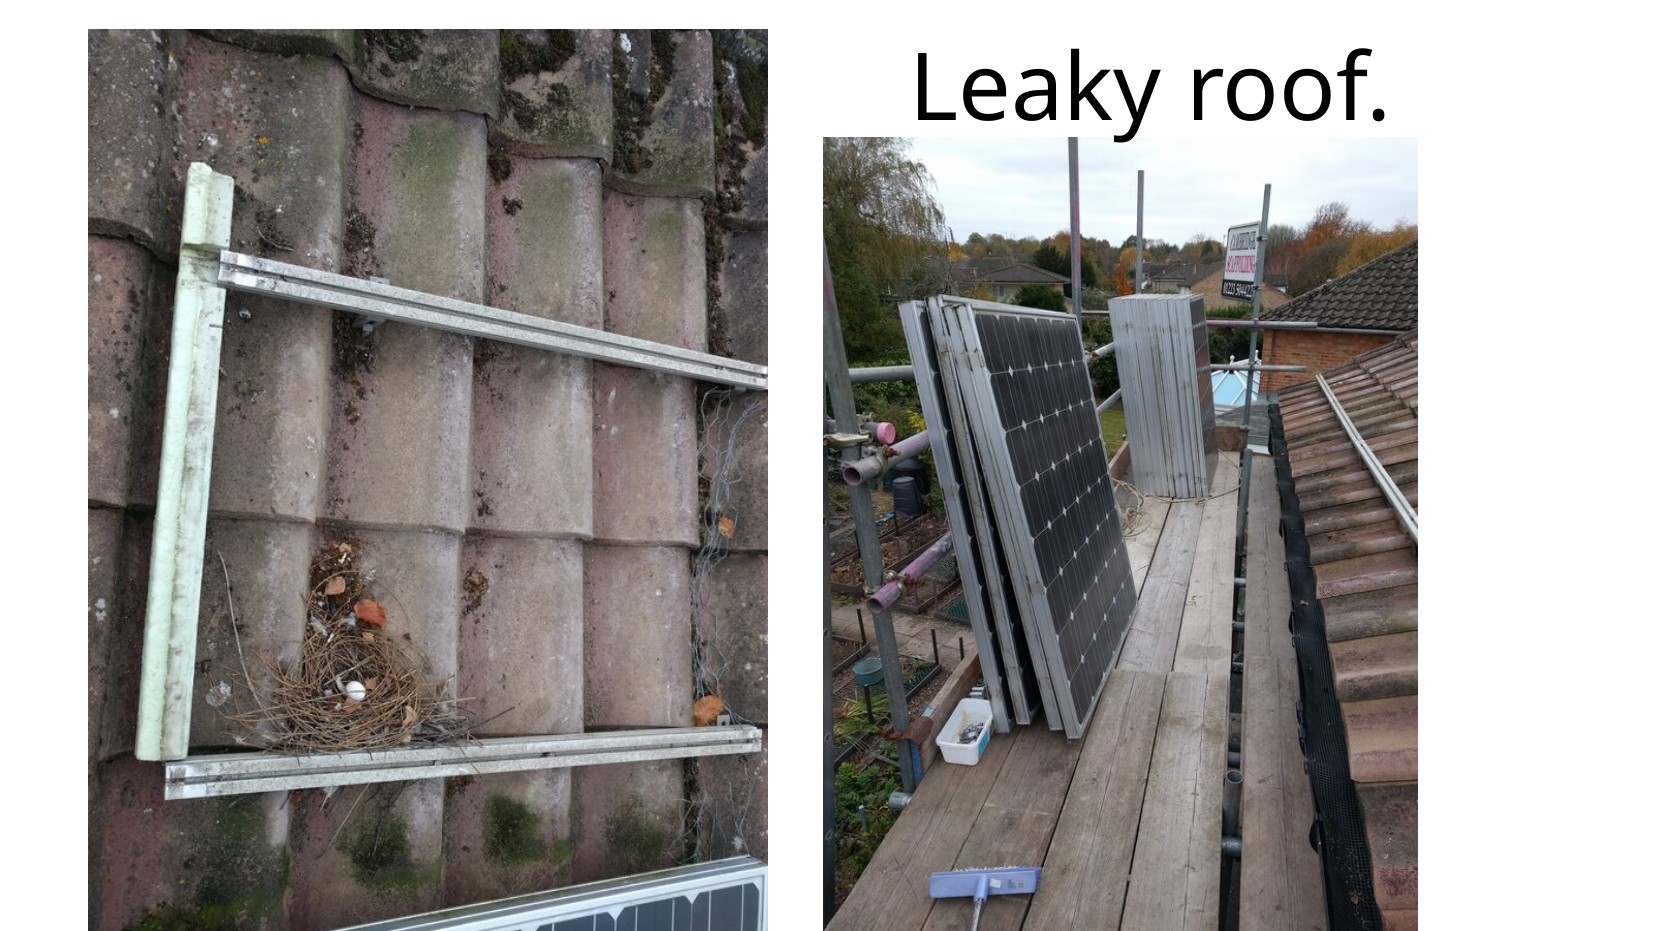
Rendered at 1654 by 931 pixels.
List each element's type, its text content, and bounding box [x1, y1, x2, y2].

picture [88, 29, 768, 931]
picture [823, 137, 1418, 931]
title Leaky roof. [909, 0, 1654, 148]
